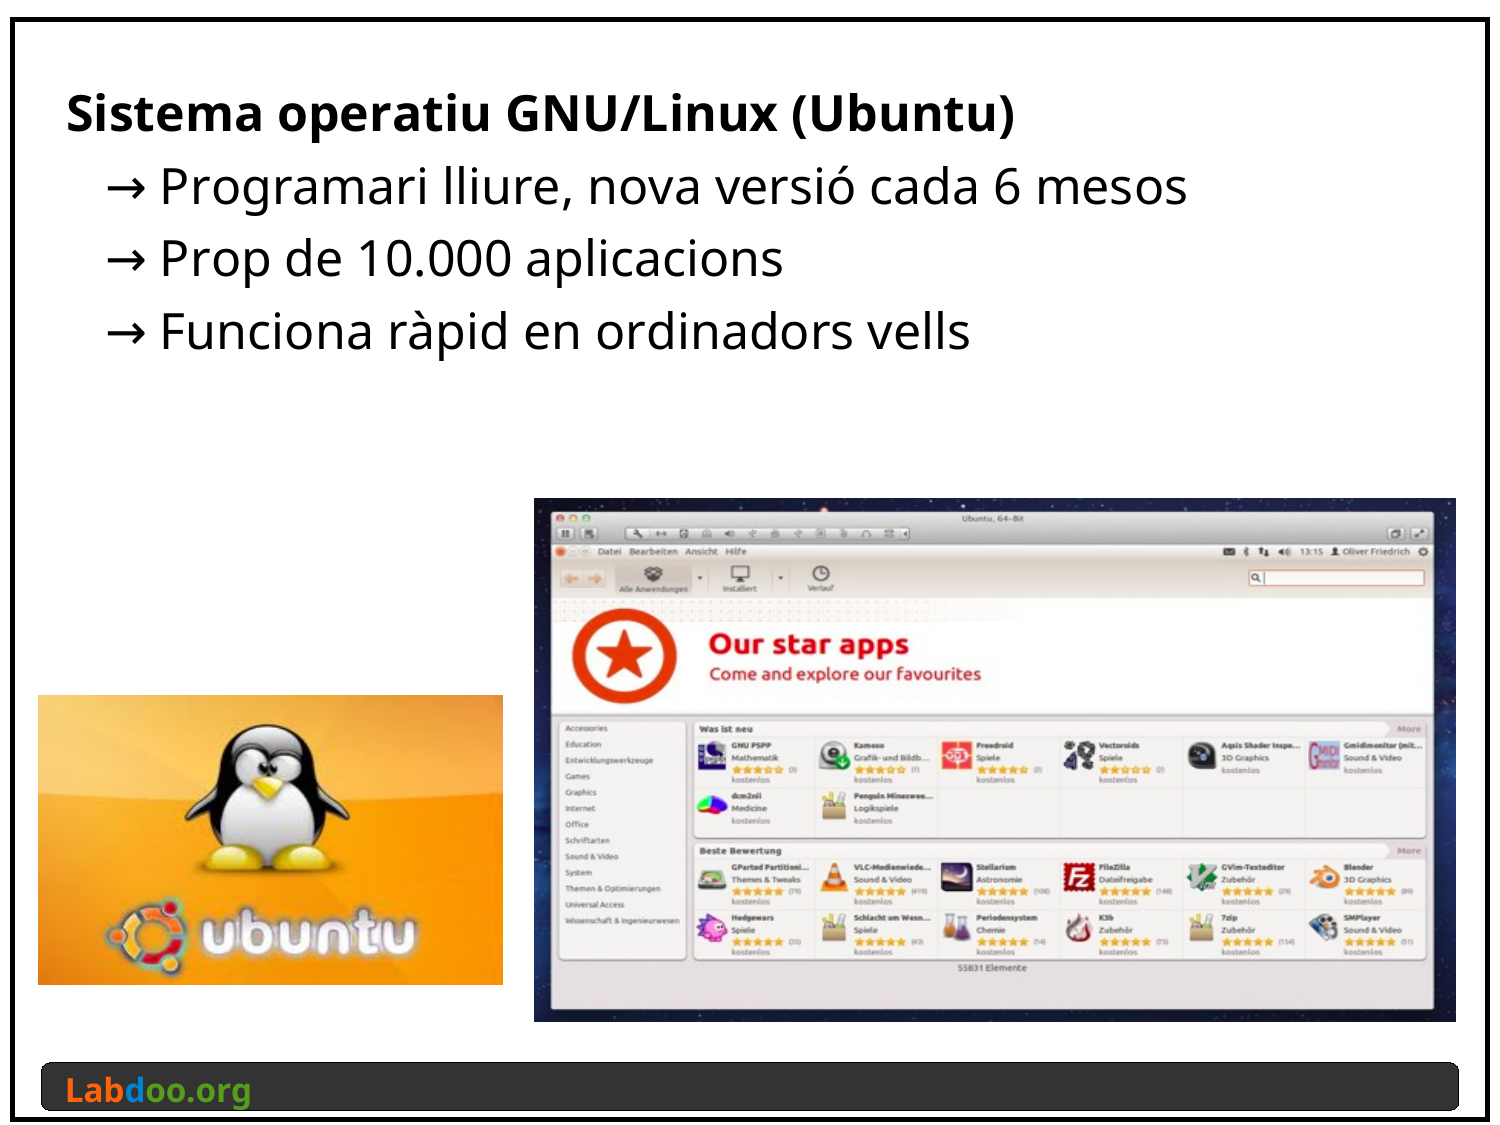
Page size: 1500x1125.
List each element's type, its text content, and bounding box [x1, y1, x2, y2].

text_box Sistema operatiu GNU/Linux (Ubuntu) → Programari lliure, nova versió cada 6 mesos → Prop de 10.000 aplicacions → Funciona ràpid en ordinadors vells [48, 82, 1463, 461]
picture [534, 498, 1456, 1022]
picture [38, 695, 503, 985]
